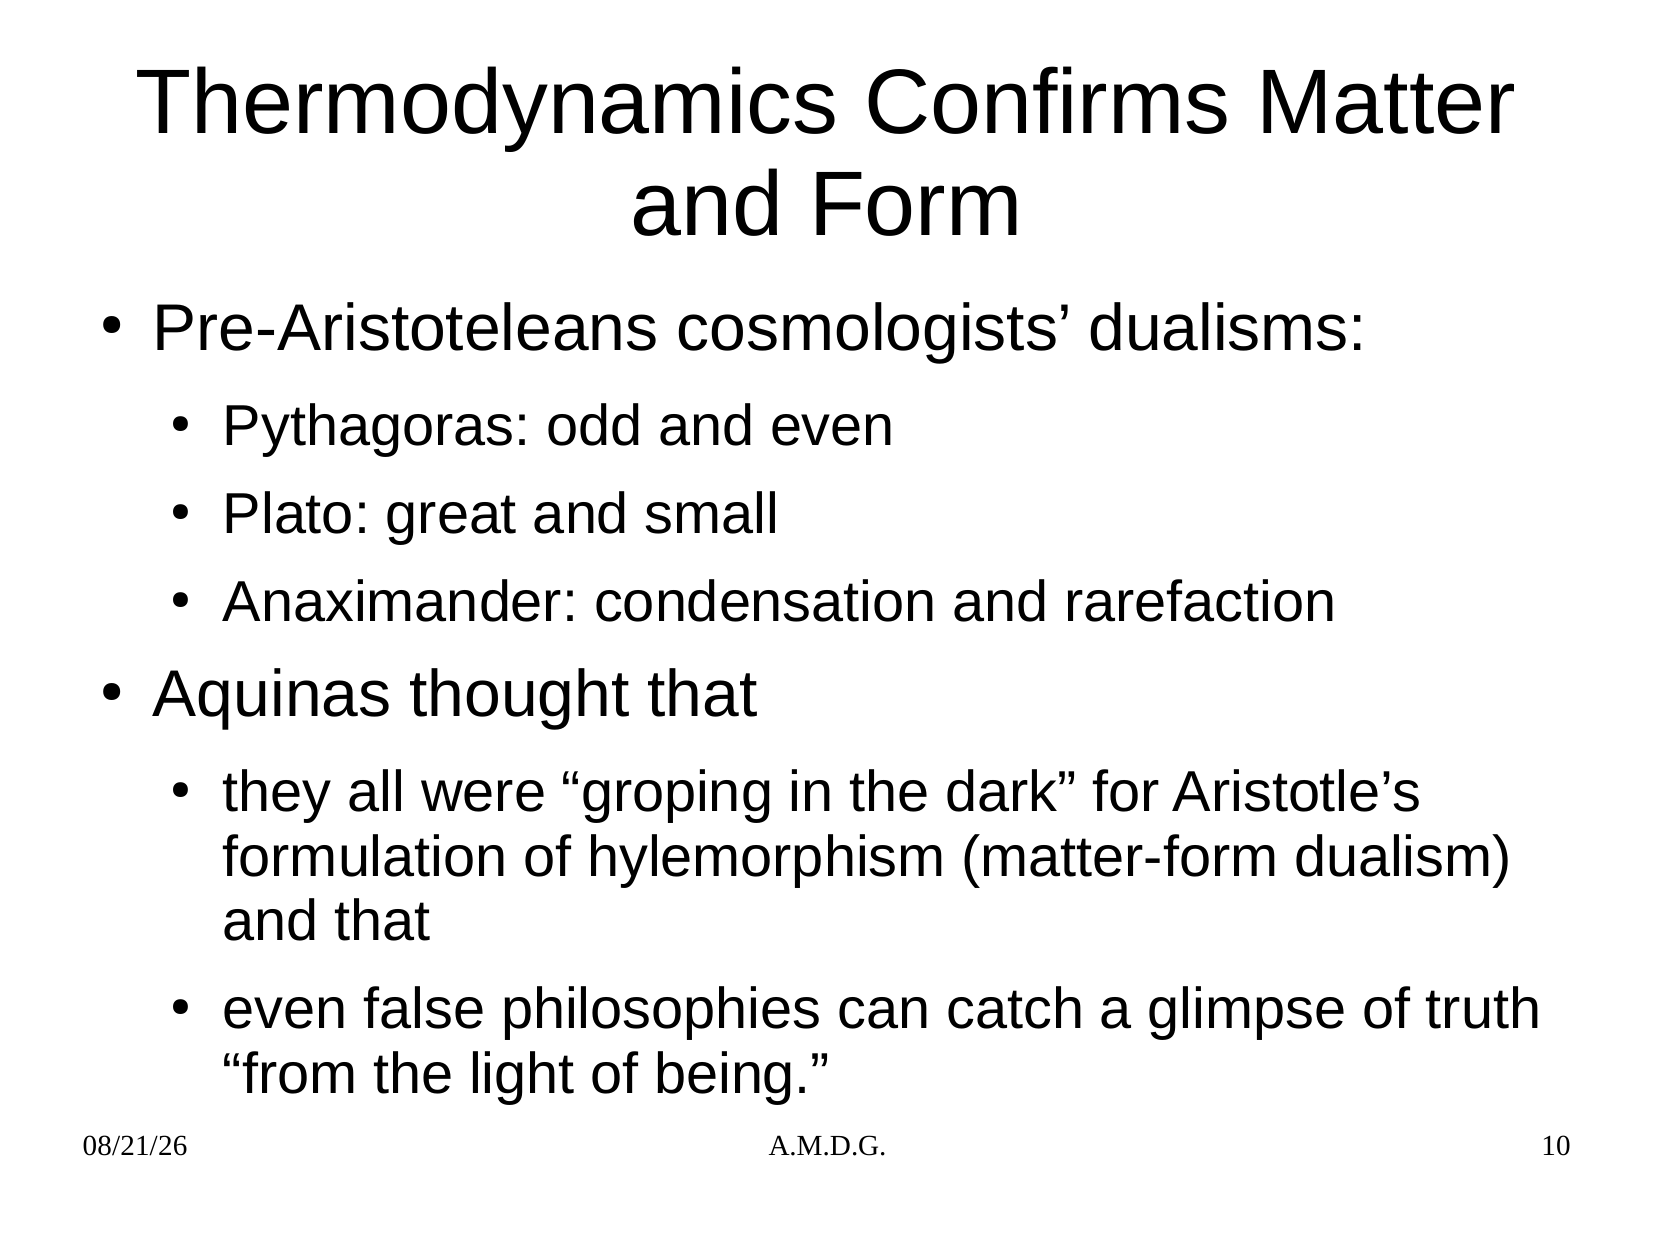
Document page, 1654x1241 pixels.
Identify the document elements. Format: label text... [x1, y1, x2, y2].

list Pre-Aristoteleans cosmologists’ dualisms: Pythagoras: odd and even Plato: great and small Anaximander: condensation and rarefaction Aquinas thought that they all were “groping in the dark” for Aristotle’s formulation of hylemorphism (matter-form dualism) and that even false philosophies can catch a glimpse of truth “from the light of being.” [82, 290, 1571, 1109]
title Thermodynamics Confirms Matter and Form [82, 49, 1571, 257]
